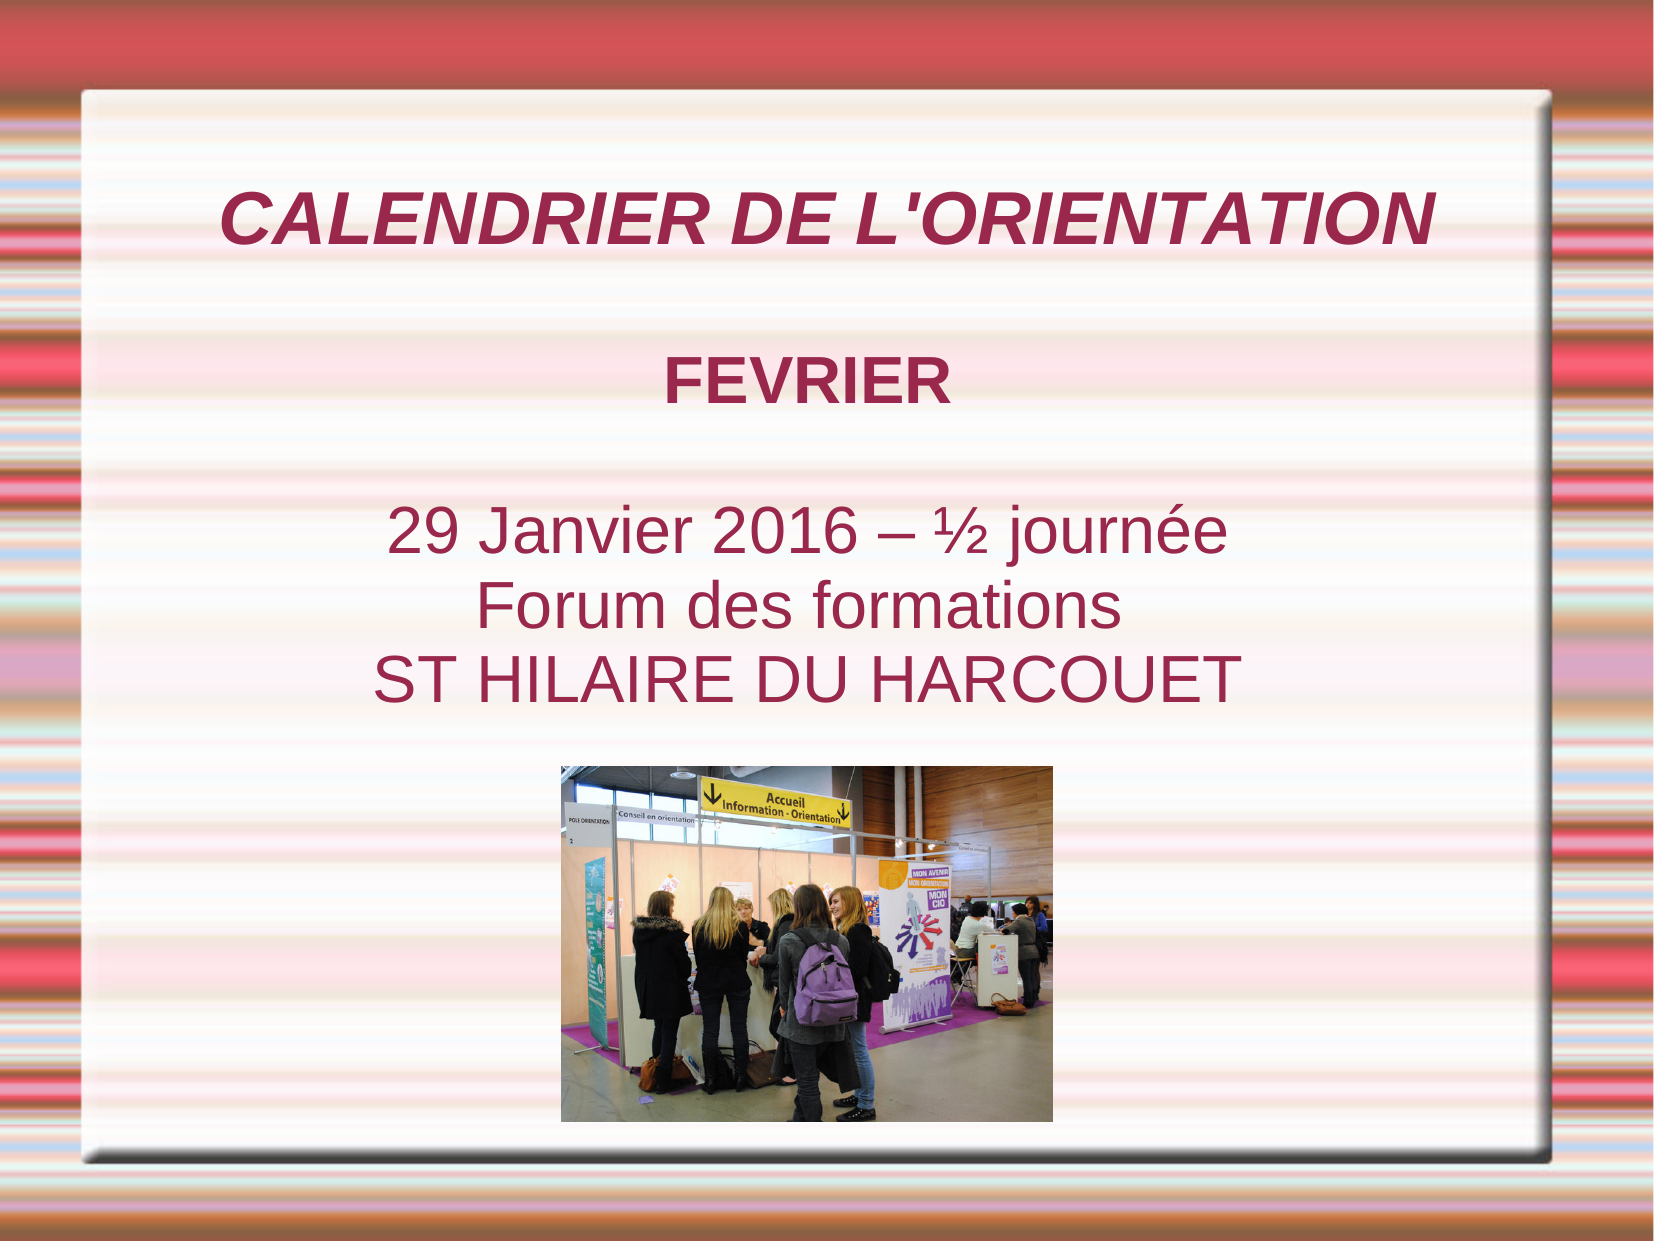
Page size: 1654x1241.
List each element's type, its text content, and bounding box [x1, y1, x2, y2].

picture [0, 0, 1654, 1241]
title CALENDRIER DE L'ORIENTATION [121, 122, 1534, 315]
subtitle FEVRIER 29 Janvier 2016 – ½ journée Forum des formations ST HILAIRE DU HARCOUET [118, 296, 1500, 1063]
